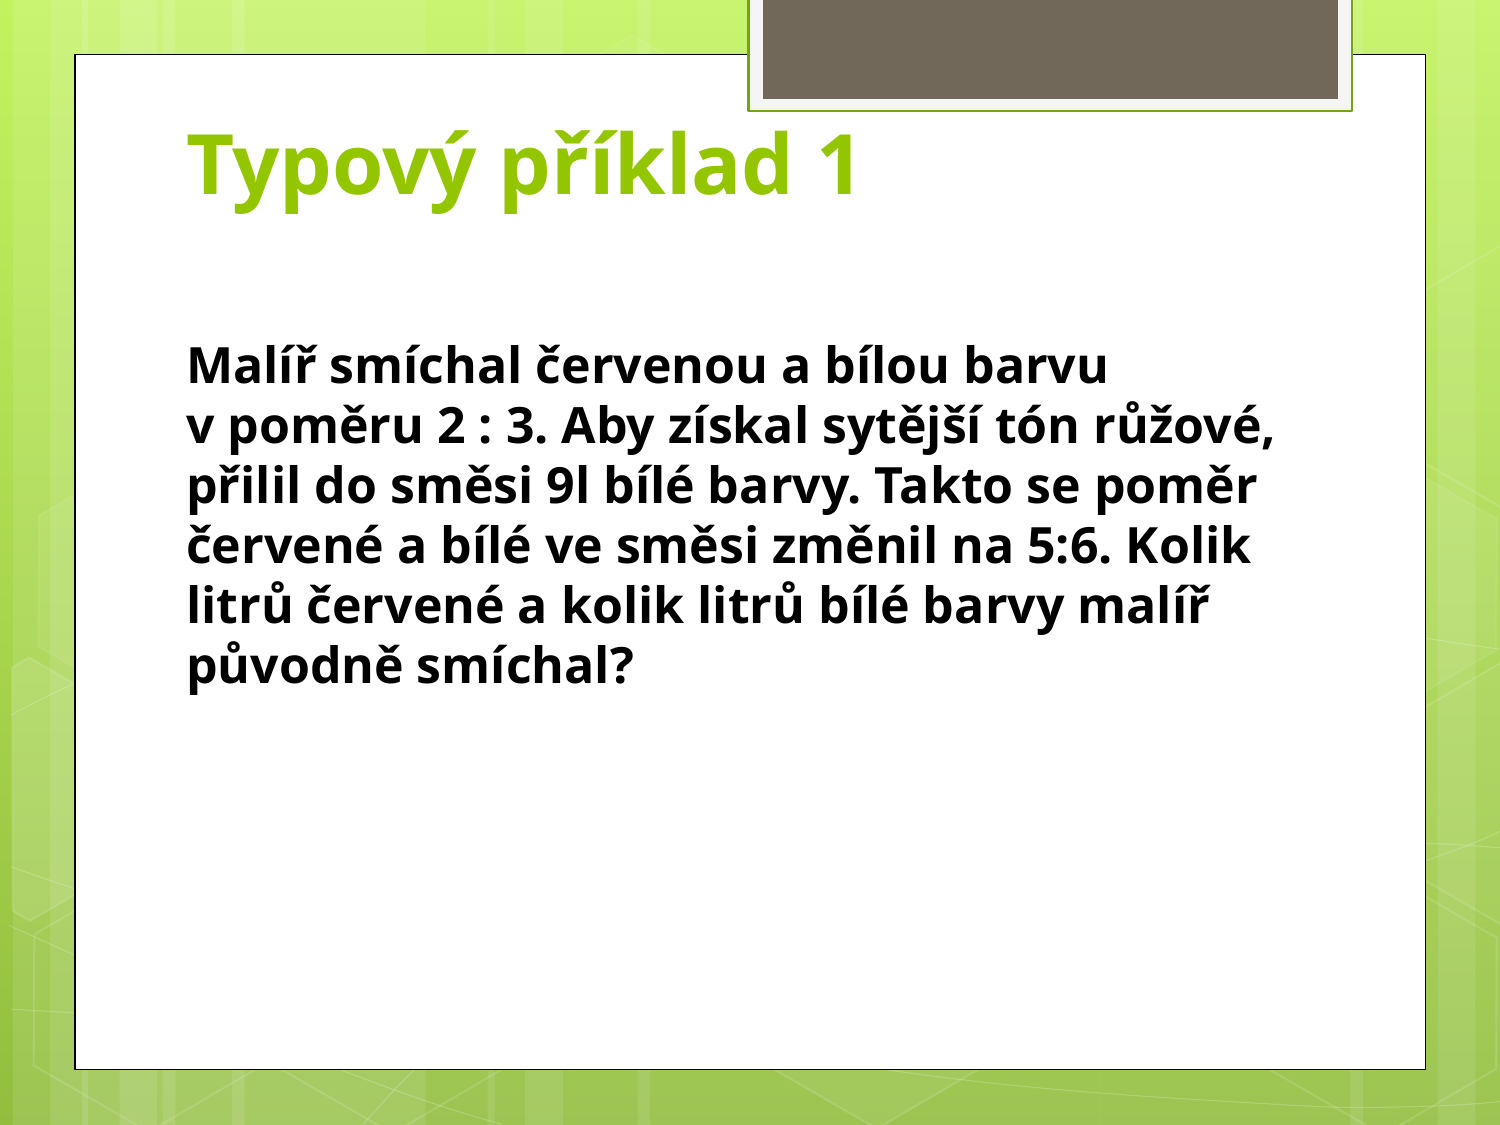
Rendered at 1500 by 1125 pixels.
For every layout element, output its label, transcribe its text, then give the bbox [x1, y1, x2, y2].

title Typový příklad 1 [171, 30, 1415, 219]
text_box Malíř smíchal červenou a bílou barvu v poměru 2 : 3. Aby získal sytější tón růžové, přilil do směsi 9l bílé barvy. Takto se poměr červené a bílé ve směsi změnil na 5:6. Kolik litrů červené a kolik litrů bílé barvy malíř původně smíchal? [171, 326, 1293, 701]
